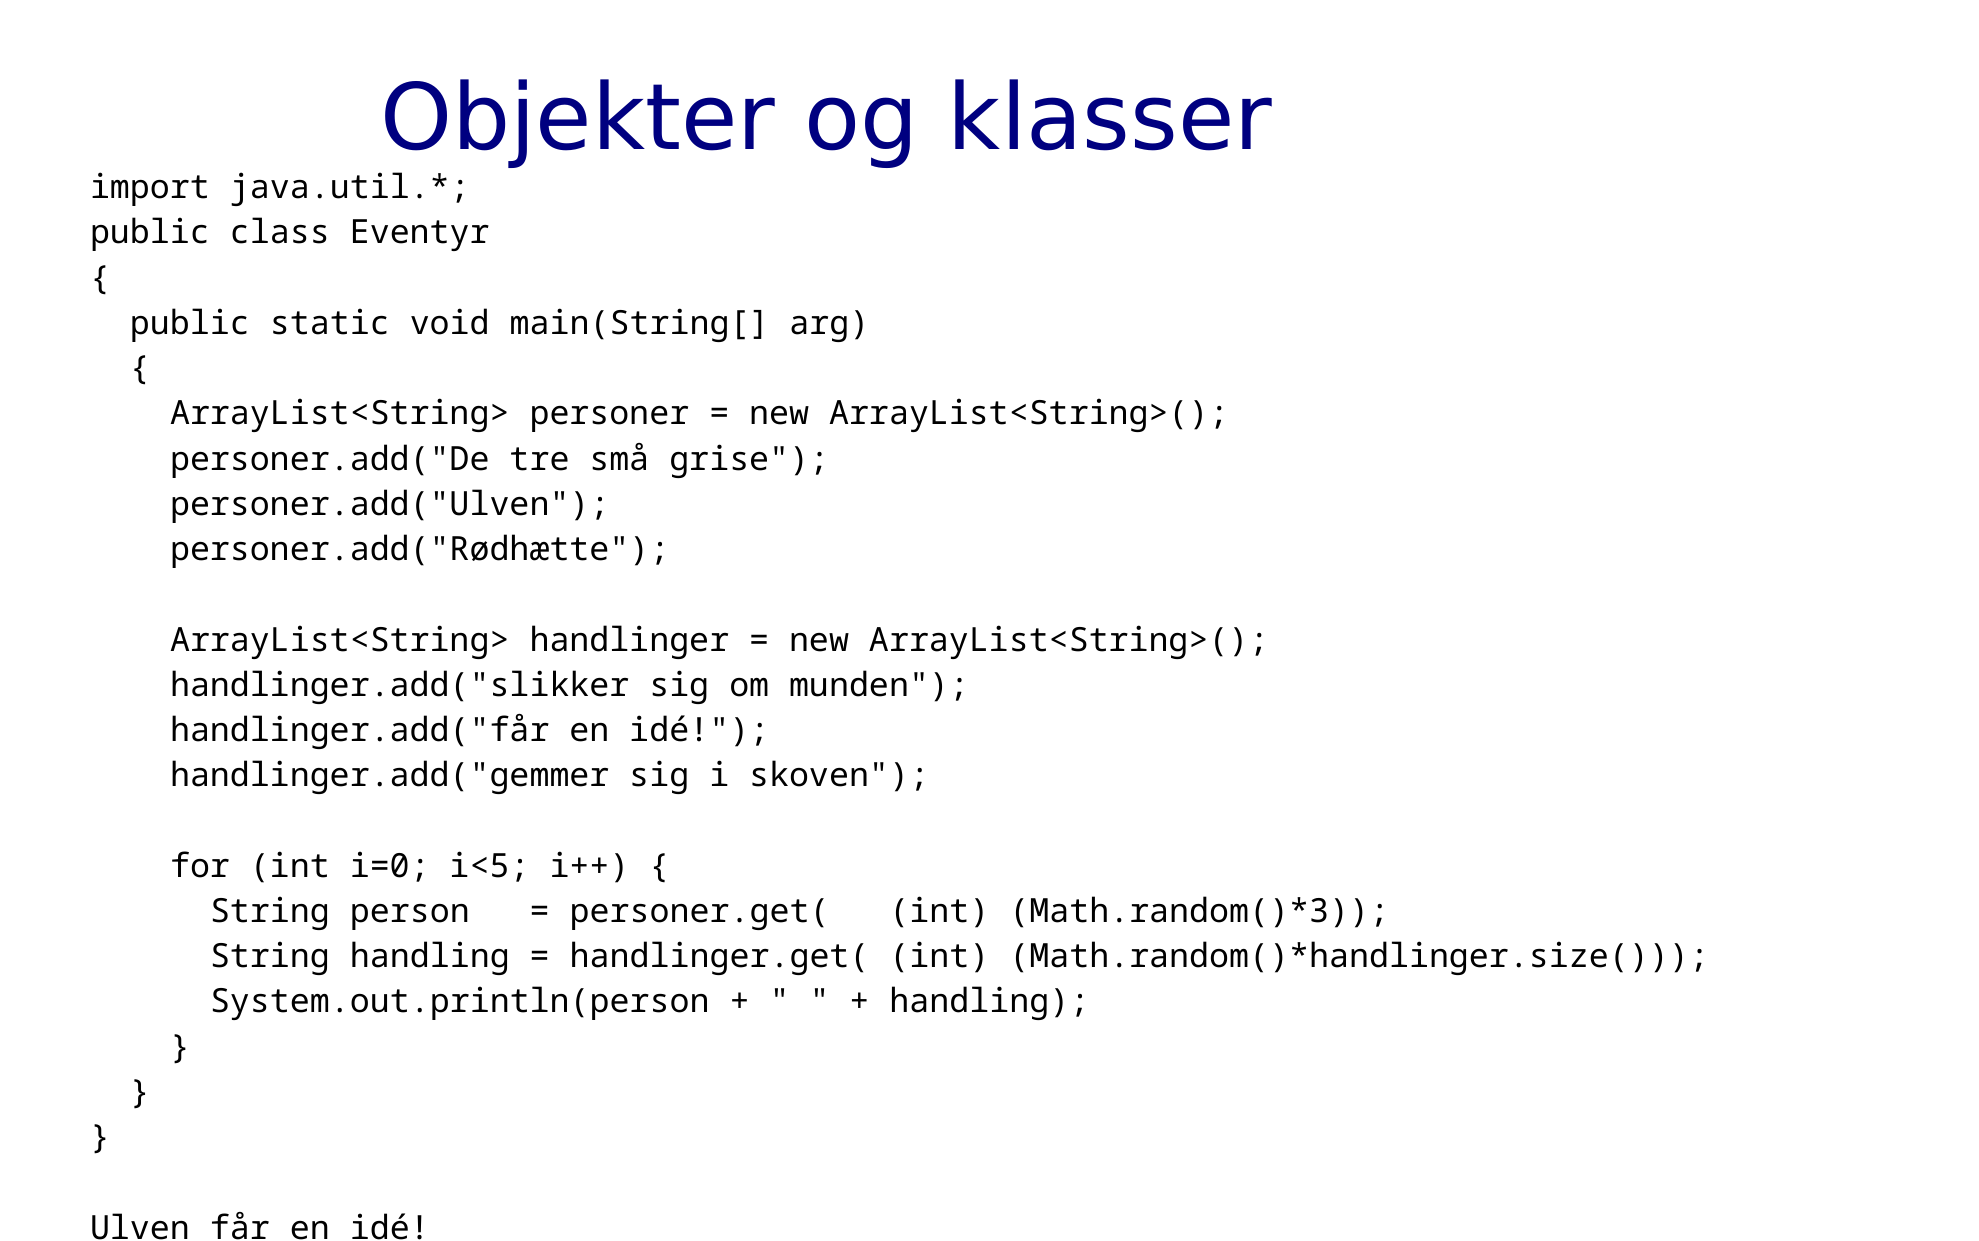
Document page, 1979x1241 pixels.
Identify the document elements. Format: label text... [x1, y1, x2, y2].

text_box import java.util.*; public class Eventyr { public static void main(String[] arg) { ArrayList<String> personer = new ArrayList<String>(); personer.add("De tre små grise"); personer.add("Ulven"); personer.add("Rødhætte"); ArrayList<String> handlinger = new ArrayList<String>(); handlinger.add("slikker sig om munden"); handlinger.add("får en idé!"); handlinger.add("gemmer sig i skoven"); for (int i=0; i<5; i++) { String person = personer.get( (int) (Math.random()*3)); String handling = handlinger.get( (int) (Math.random()*handlinger.size())); System.out.println(person + " " + handling); } } } Ulven får en idé! Ulven slikker sig om munden Rødhætte gemmer sig i skoven De tre små grise slikker sig om munden Ulven gemmer sig i skoven [89, 163, 1711, 1241]
title Objekter og klasser [105, 14, 1549, 163]
